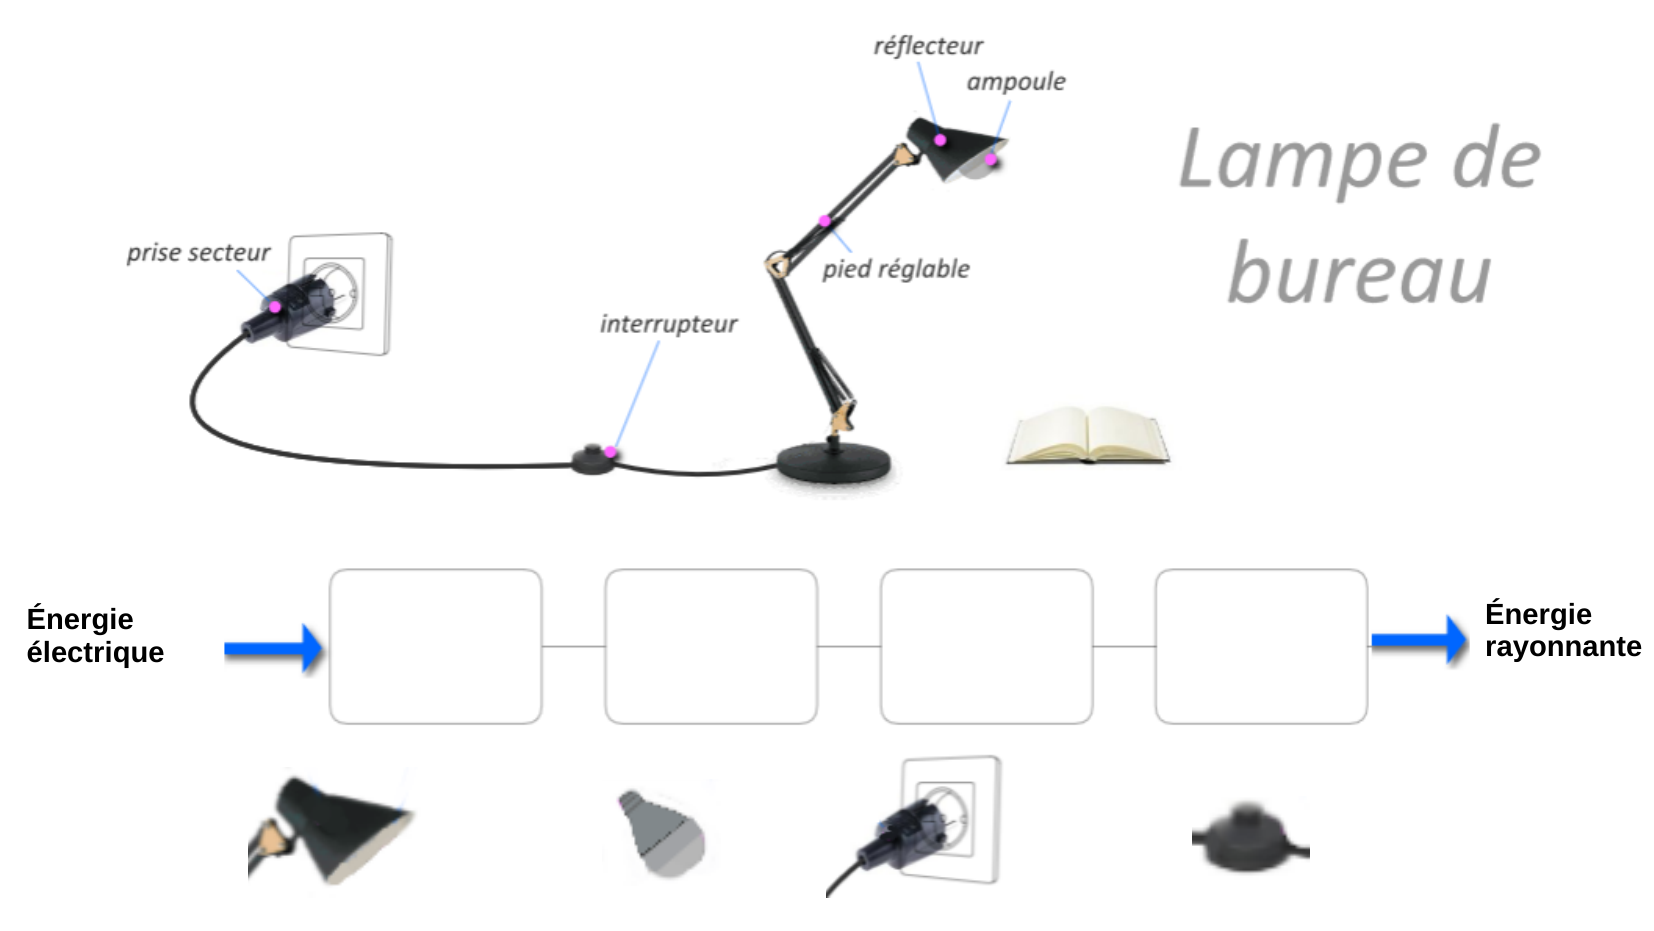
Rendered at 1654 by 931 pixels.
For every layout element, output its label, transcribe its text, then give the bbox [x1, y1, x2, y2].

picture [1192, 796, 1310, 886]
picture [602, 779, 721, 886]
text_box Énergie rayonnante [1470, 590, 1654, 671]
picture [99, 23, 1560, 505]
text_box Énergie électrique [11, 595, 201, 709]
picture [70, 531, 1642, 898]
picture [248, 767, 438, 898]
